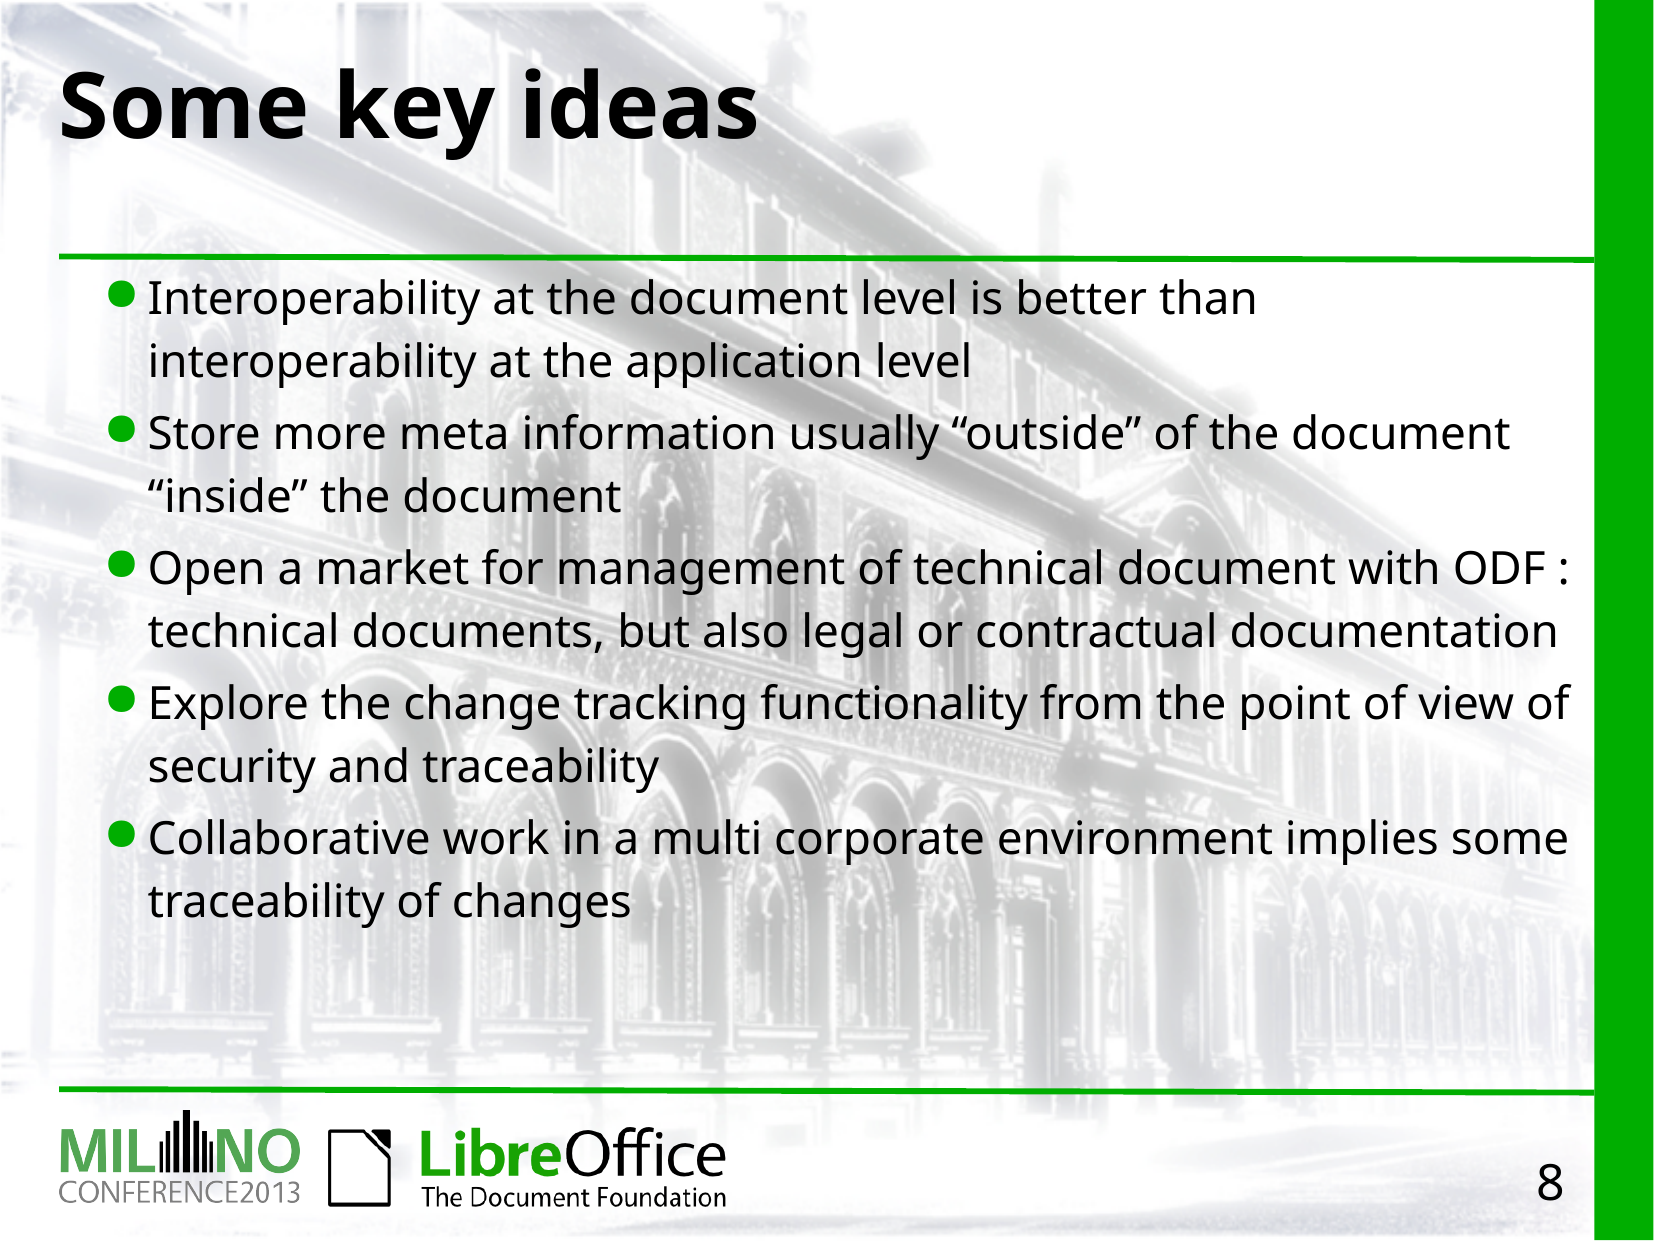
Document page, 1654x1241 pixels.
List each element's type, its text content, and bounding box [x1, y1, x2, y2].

title Some key ideas [59, 29, 1595, 178]
list Interoperability at the document level is better than interoperability at the application level Store more meta information usually “outside” of the document “inside” the document Open a market for management of technical document with ODF : technical documents, but also legal or contractual documentation Explore the change tracking functionality from the point of view of security and traceability Collaborative work in a multi corporate environment implies some traceability of changes [59, 265, 1595, 1114]
picture [0, 1, 1594, 1241]
